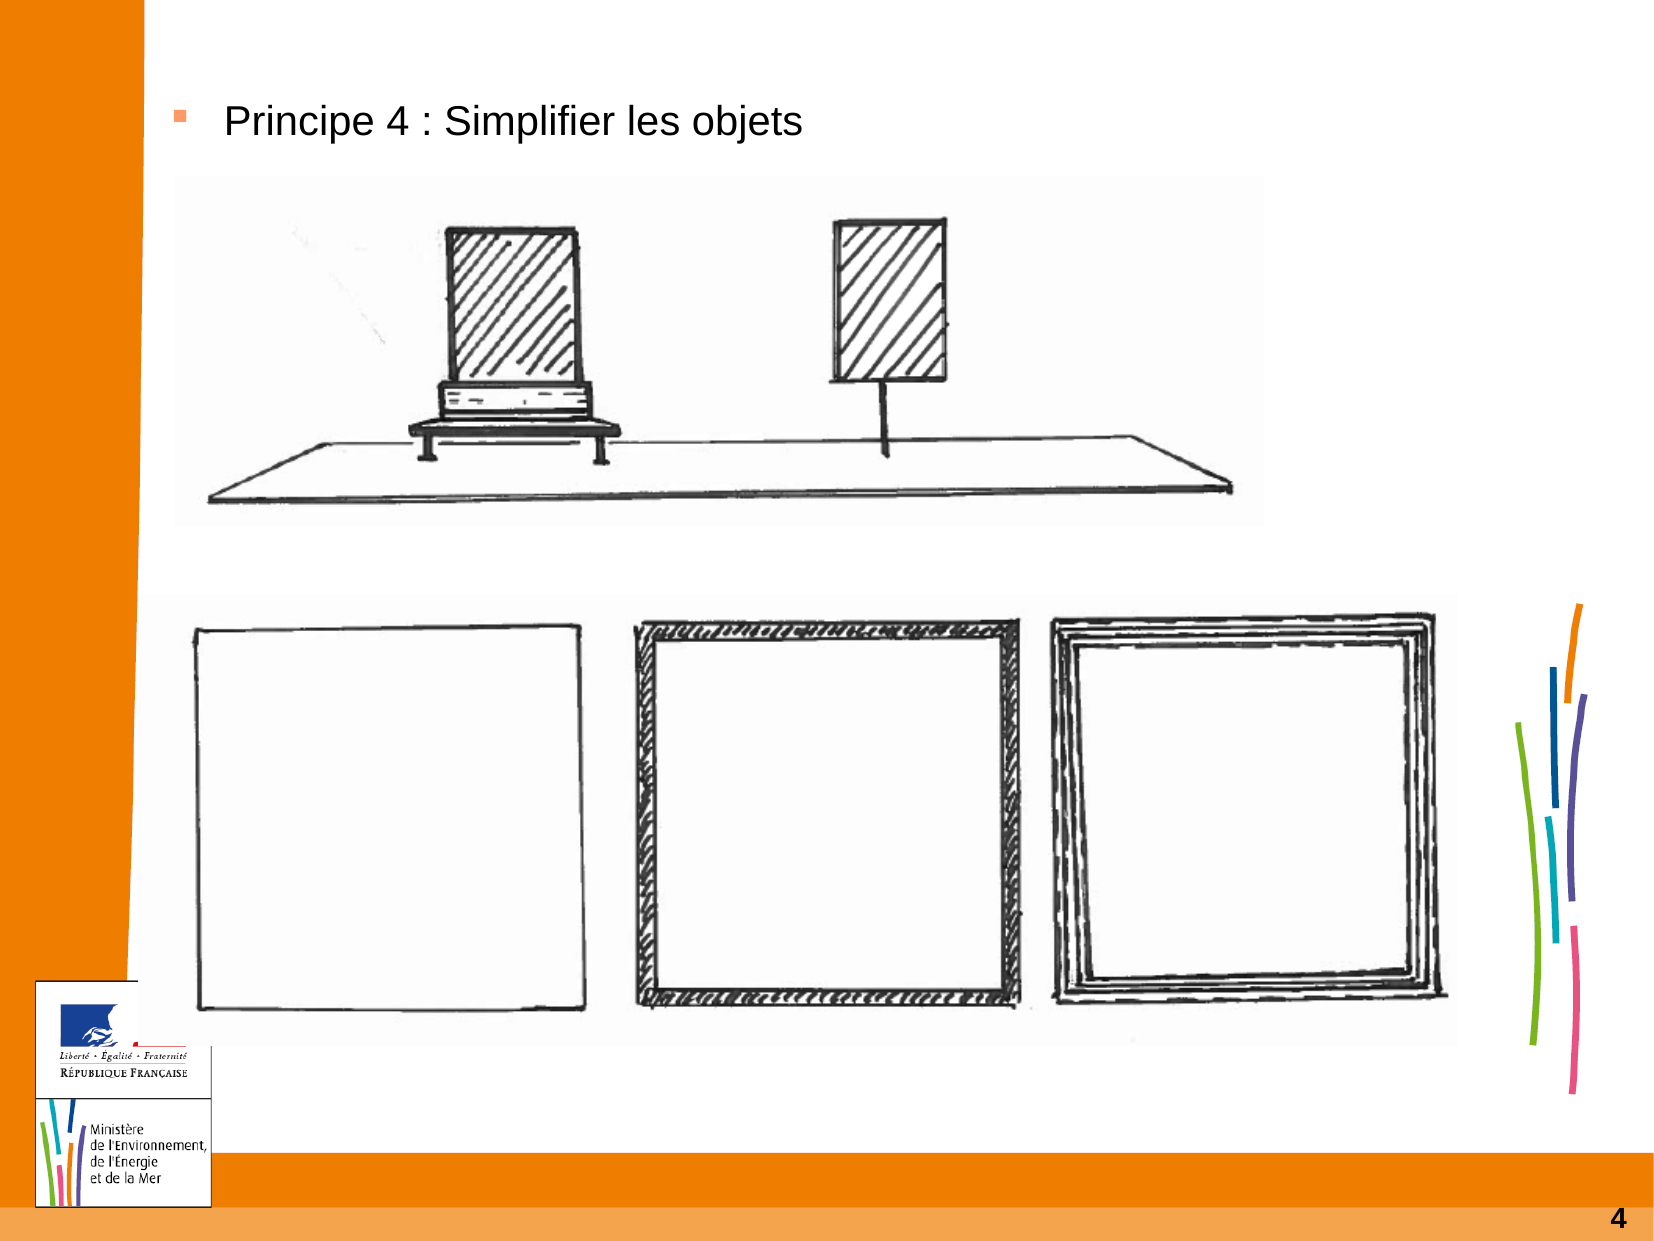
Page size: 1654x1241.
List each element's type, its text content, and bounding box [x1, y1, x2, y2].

picture [0, 0, 1654, 1241]
list Principe 4 : Simplifier les objets [153, 97, 1617, 191]
